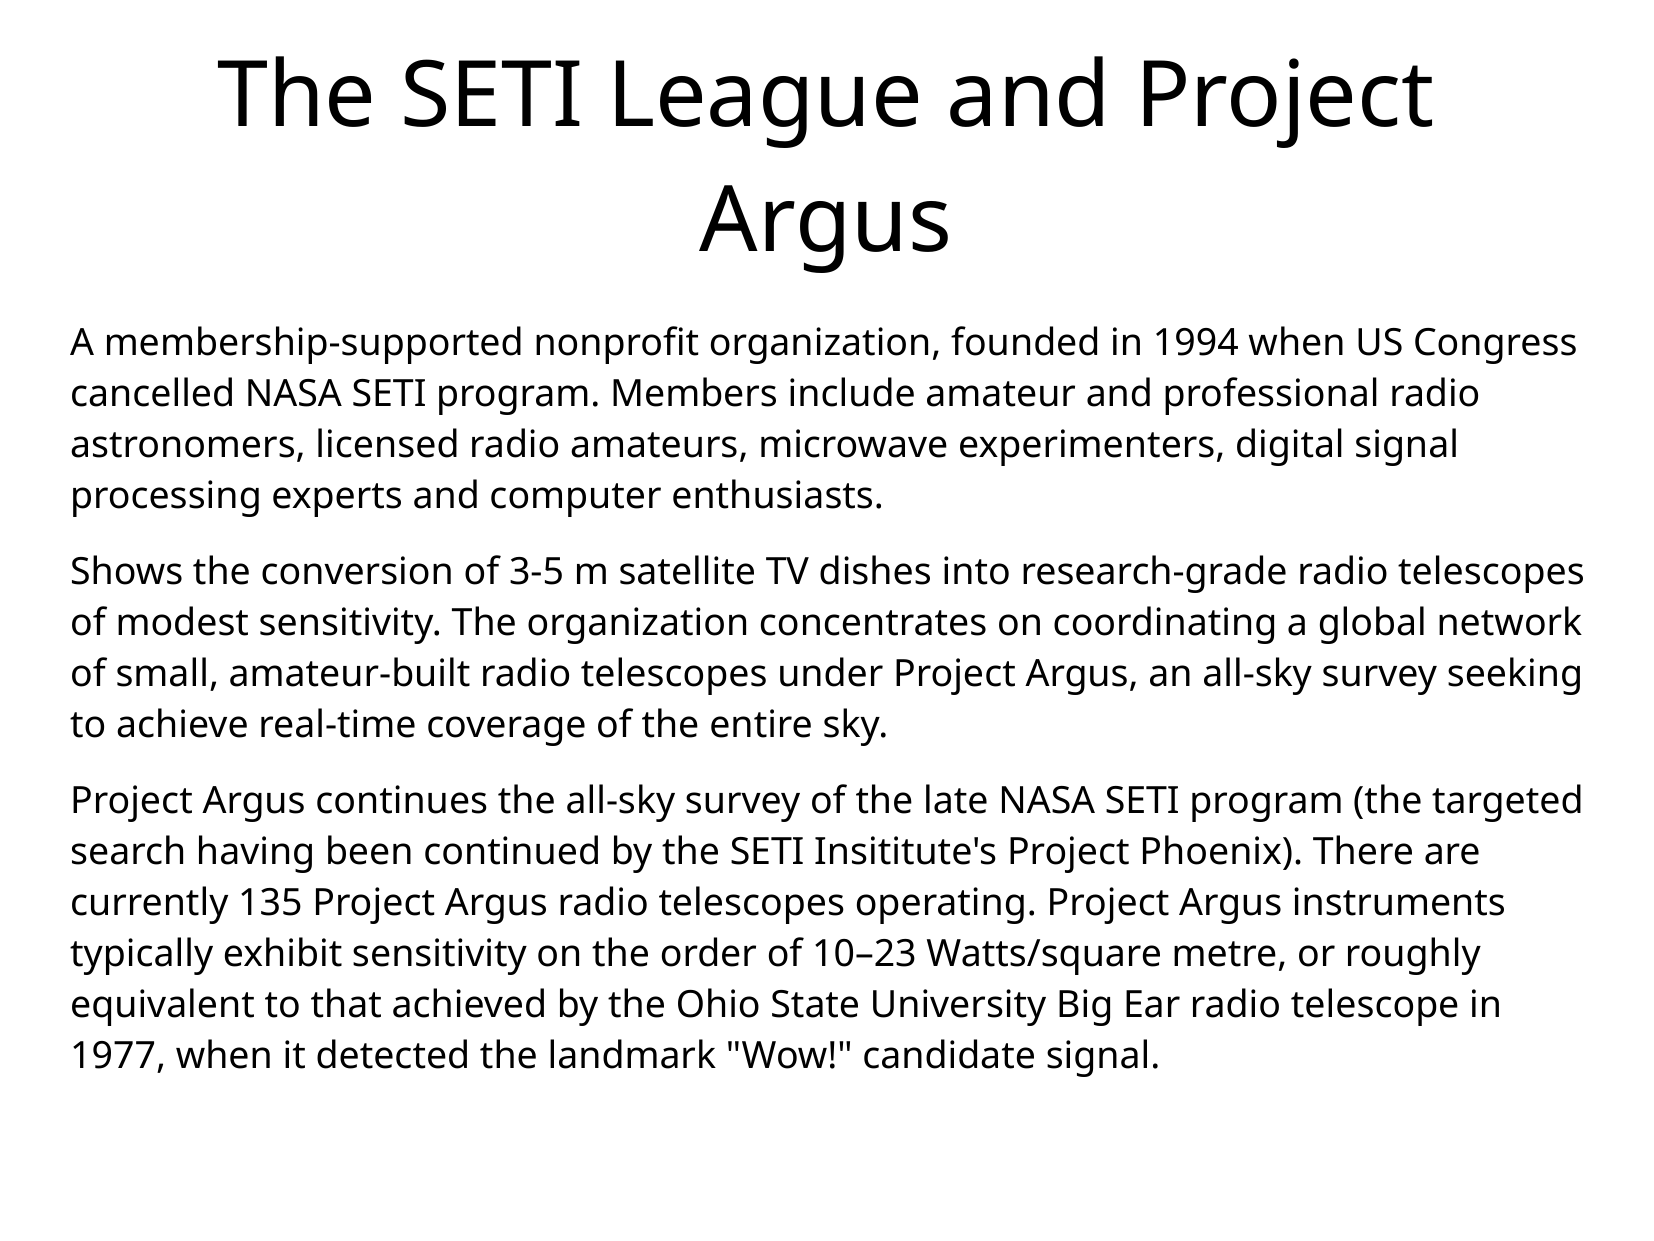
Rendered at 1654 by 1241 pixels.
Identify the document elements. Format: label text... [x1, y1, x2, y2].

title The SETI League and Project Argus [82, 56, 1571, 250]
text_box A membership-supported nonprofit organization, founded in 1994 when US Congress cancelled NASA SETI program. Members include amateur and professional radio astronomers, licensed radio amateurs, microwave experimenters, digital signal processing experts and computer enthusiasts. Shows the conversion of 3-5 m satellite TV dishes into research-grade radio telescopes of modest sensitivity. The organization concentrates on coordinating a global network of small, amateur-built radio telescopes under Project Argus, an all-sky survey seeking to achieve real-time coverage of the entire sky. Project Argus continues the all-sky survey of the late NASA SETI program (the targeted search having been continued by the SETI Insititute's Project Phoenix). There are currently 135 Project Argus radio telescopes operating. Project Argus instruments typically exhibit sensitivity on the order of 10–23 Watts/square metre, or roughly equivalent to that achieved by the Ohio State University Big Ear radio telescope in 1977, when it detected the landmark "Wow!" candidate signal. [55, 308, 1607, 1193]
